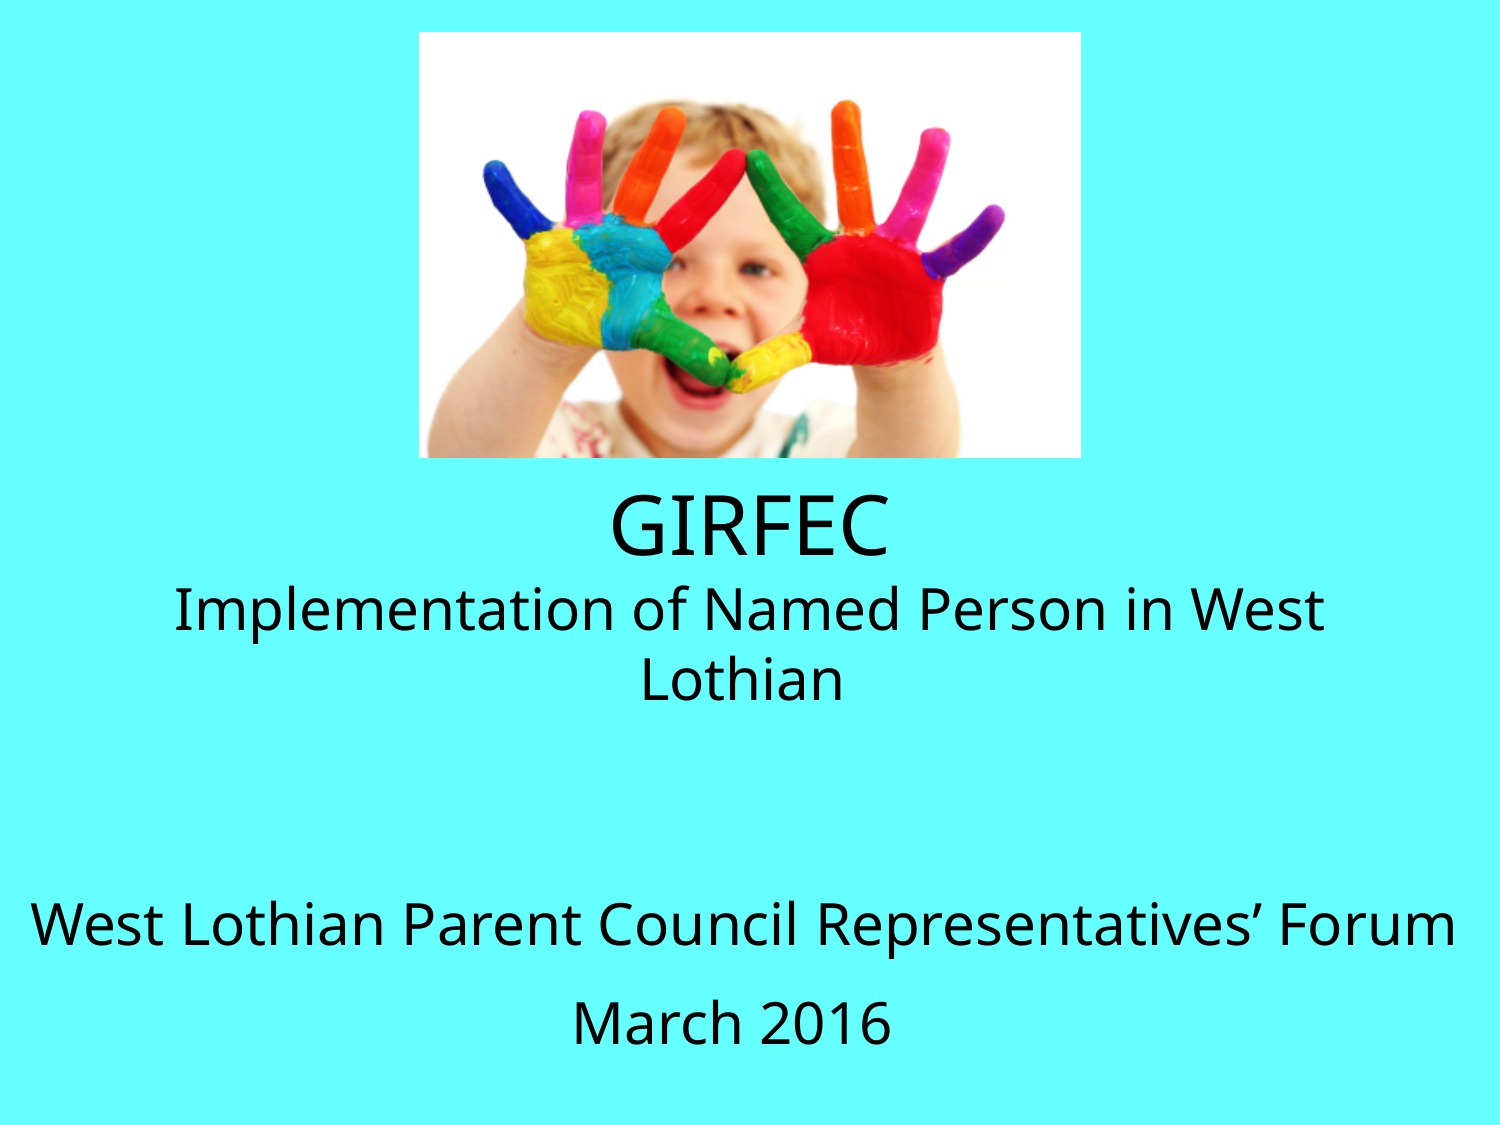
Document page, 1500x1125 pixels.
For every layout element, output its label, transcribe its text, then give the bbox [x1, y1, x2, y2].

subtitle West Lothian Parent Council Representatives’ Forum March 2016 [0, 846, 1500, 1047]
title GIRFEC Implementation of Named Person in West Lothian [112, 432, 1388, 752]
picture [419, 32, 1081, 458]
